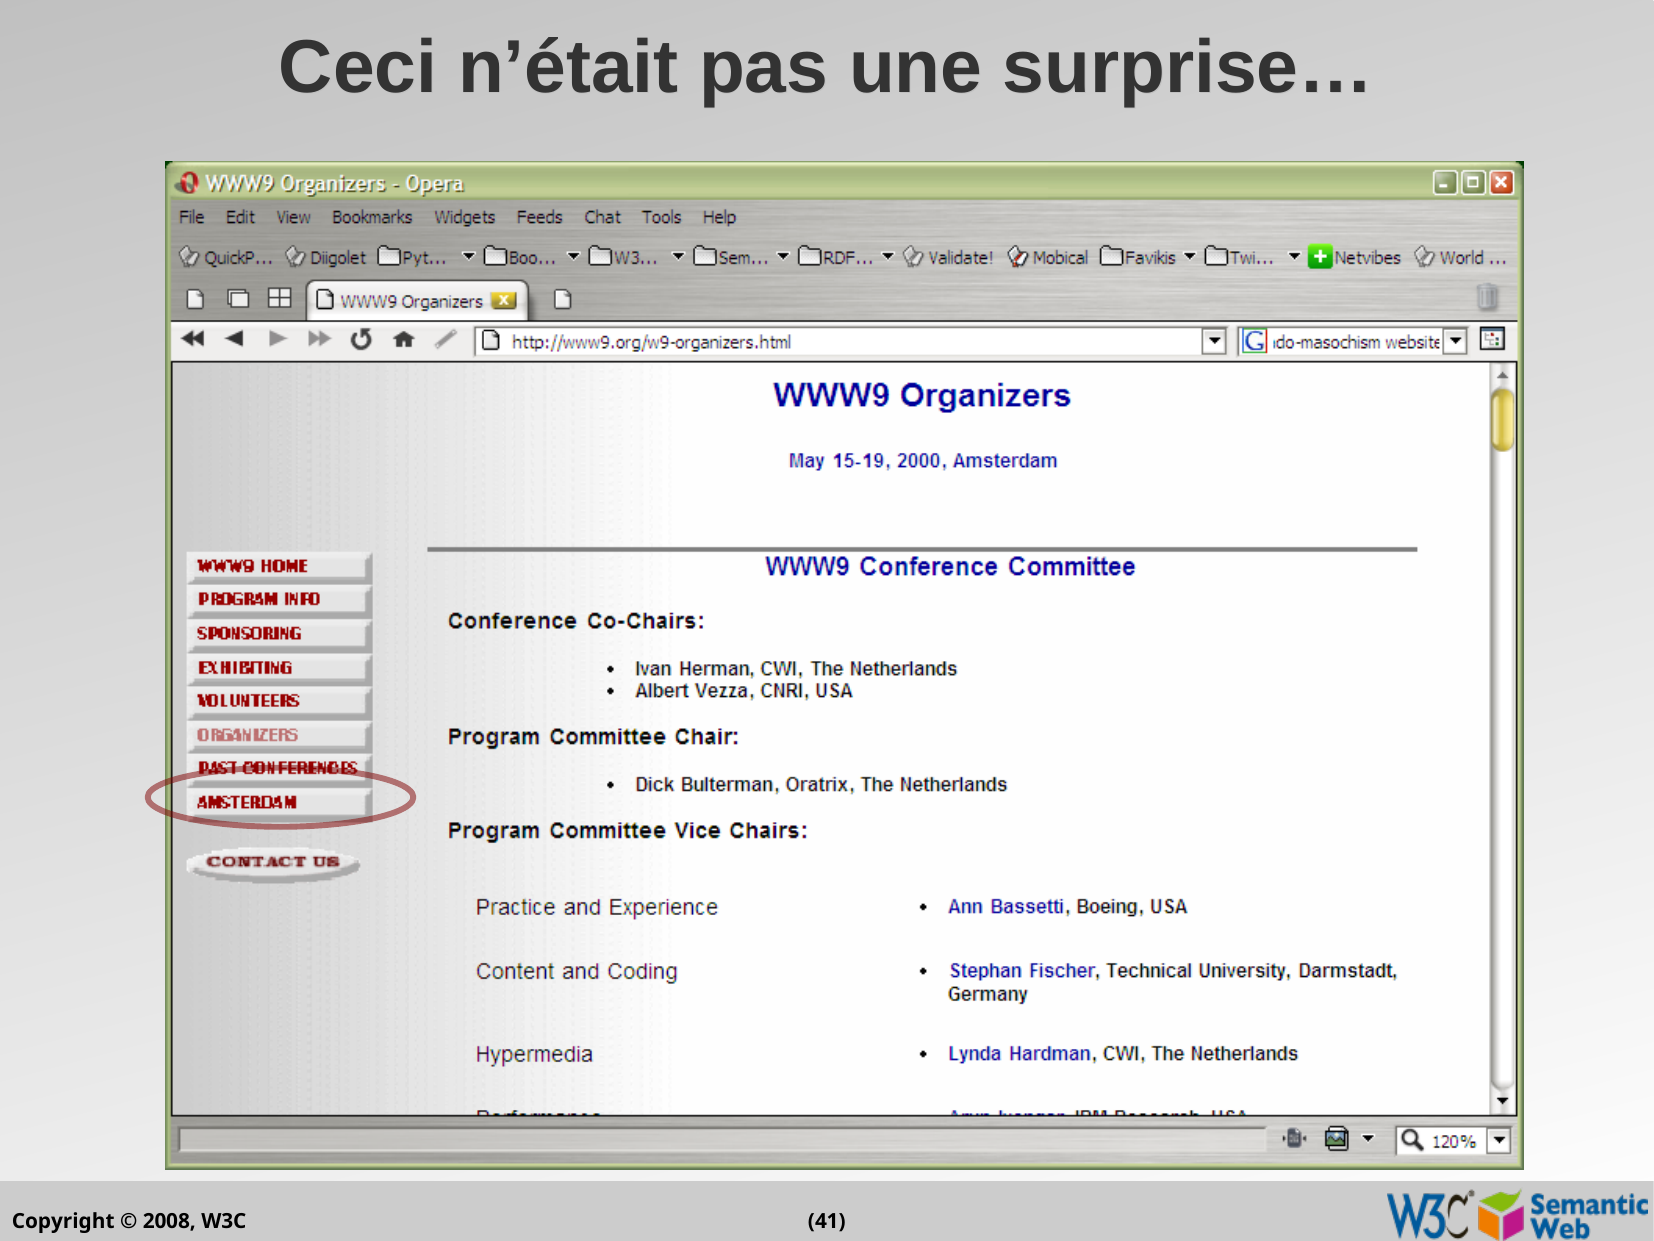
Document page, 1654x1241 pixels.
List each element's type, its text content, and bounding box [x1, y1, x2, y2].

title Ceci n’était pas une surprise… [0, 5, 1654, 125]
picture [1387, 1187, 1648, 1241]
picture [165, 161, 1524, 1170]
picture [165, 771, 410, 823]
